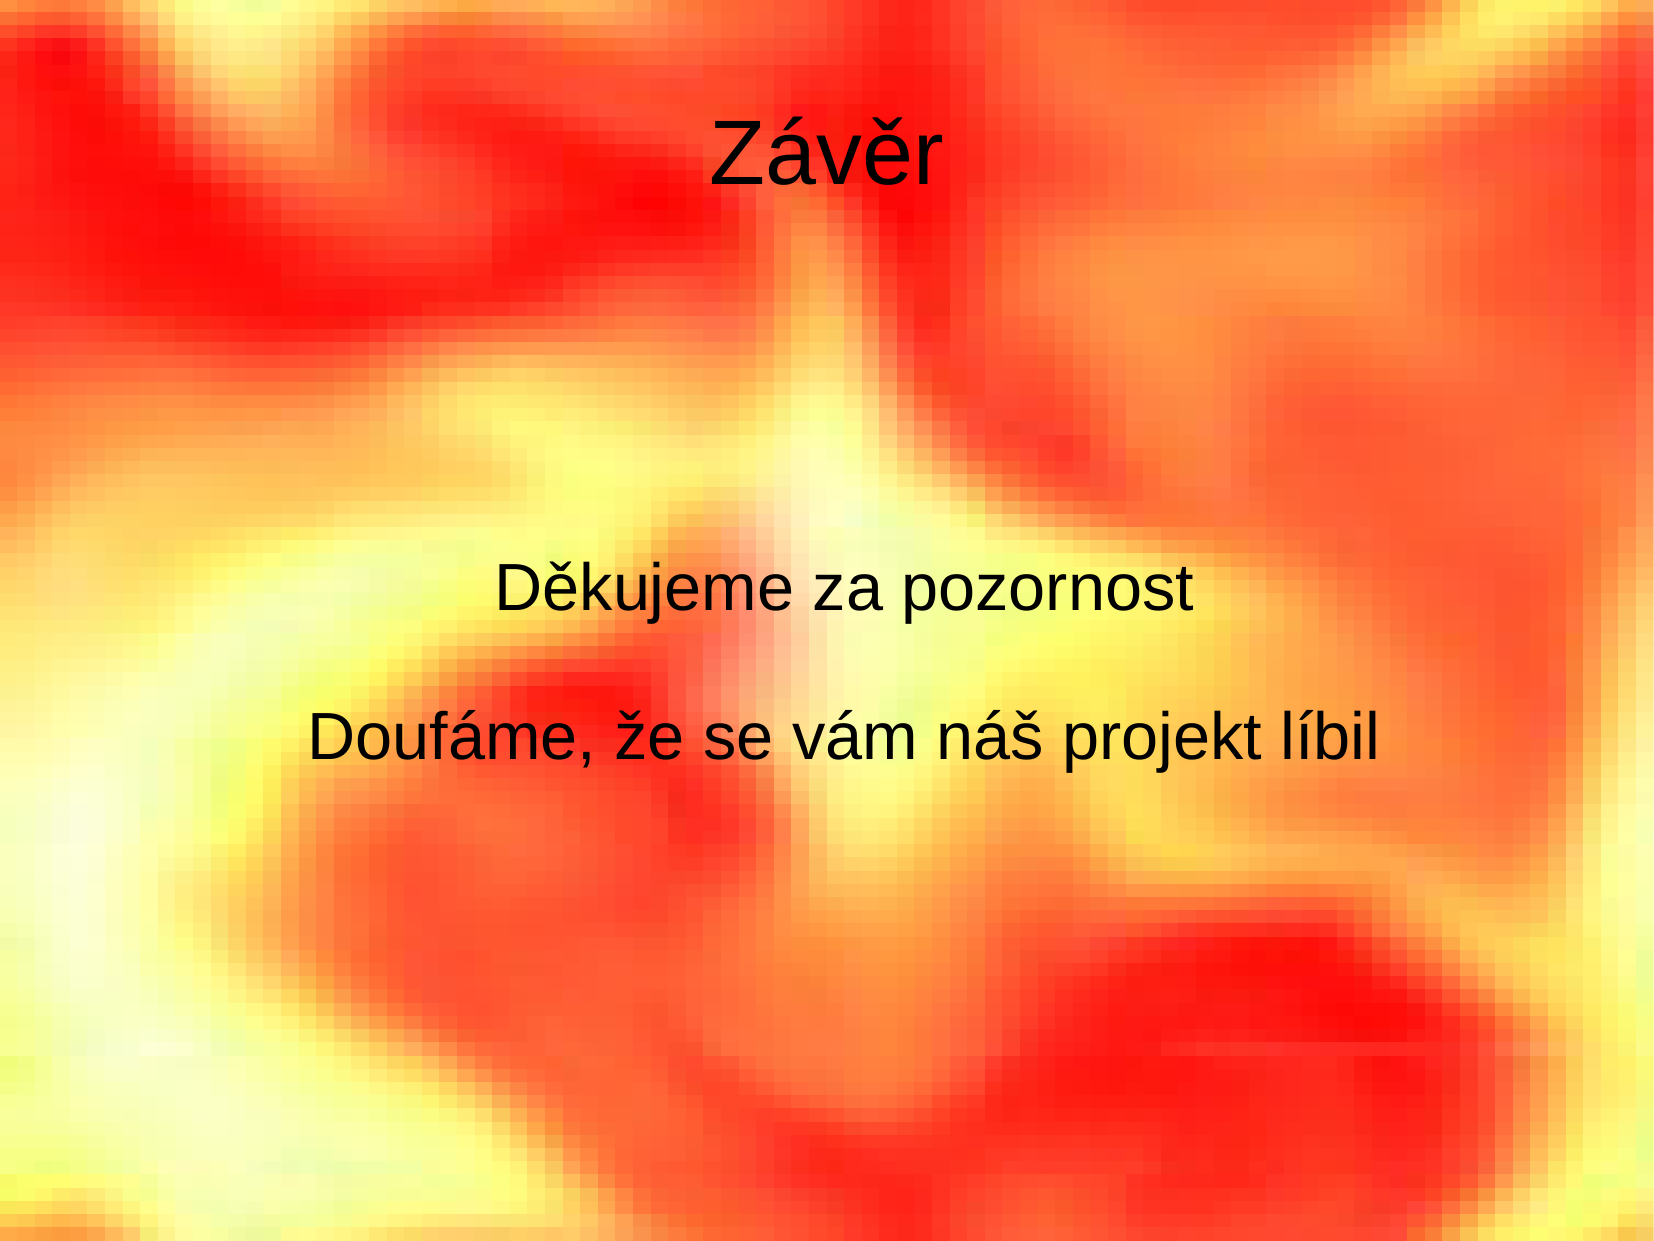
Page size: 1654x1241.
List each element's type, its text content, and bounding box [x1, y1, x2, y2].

subtitle Děkujeme za pozornost Doufáme, že se vám náš projekt líbil [82, 290, 1571, 1109]
title Závěr [82, 49, 1571, 257]
picture [0, 0, 1654, 1241]
